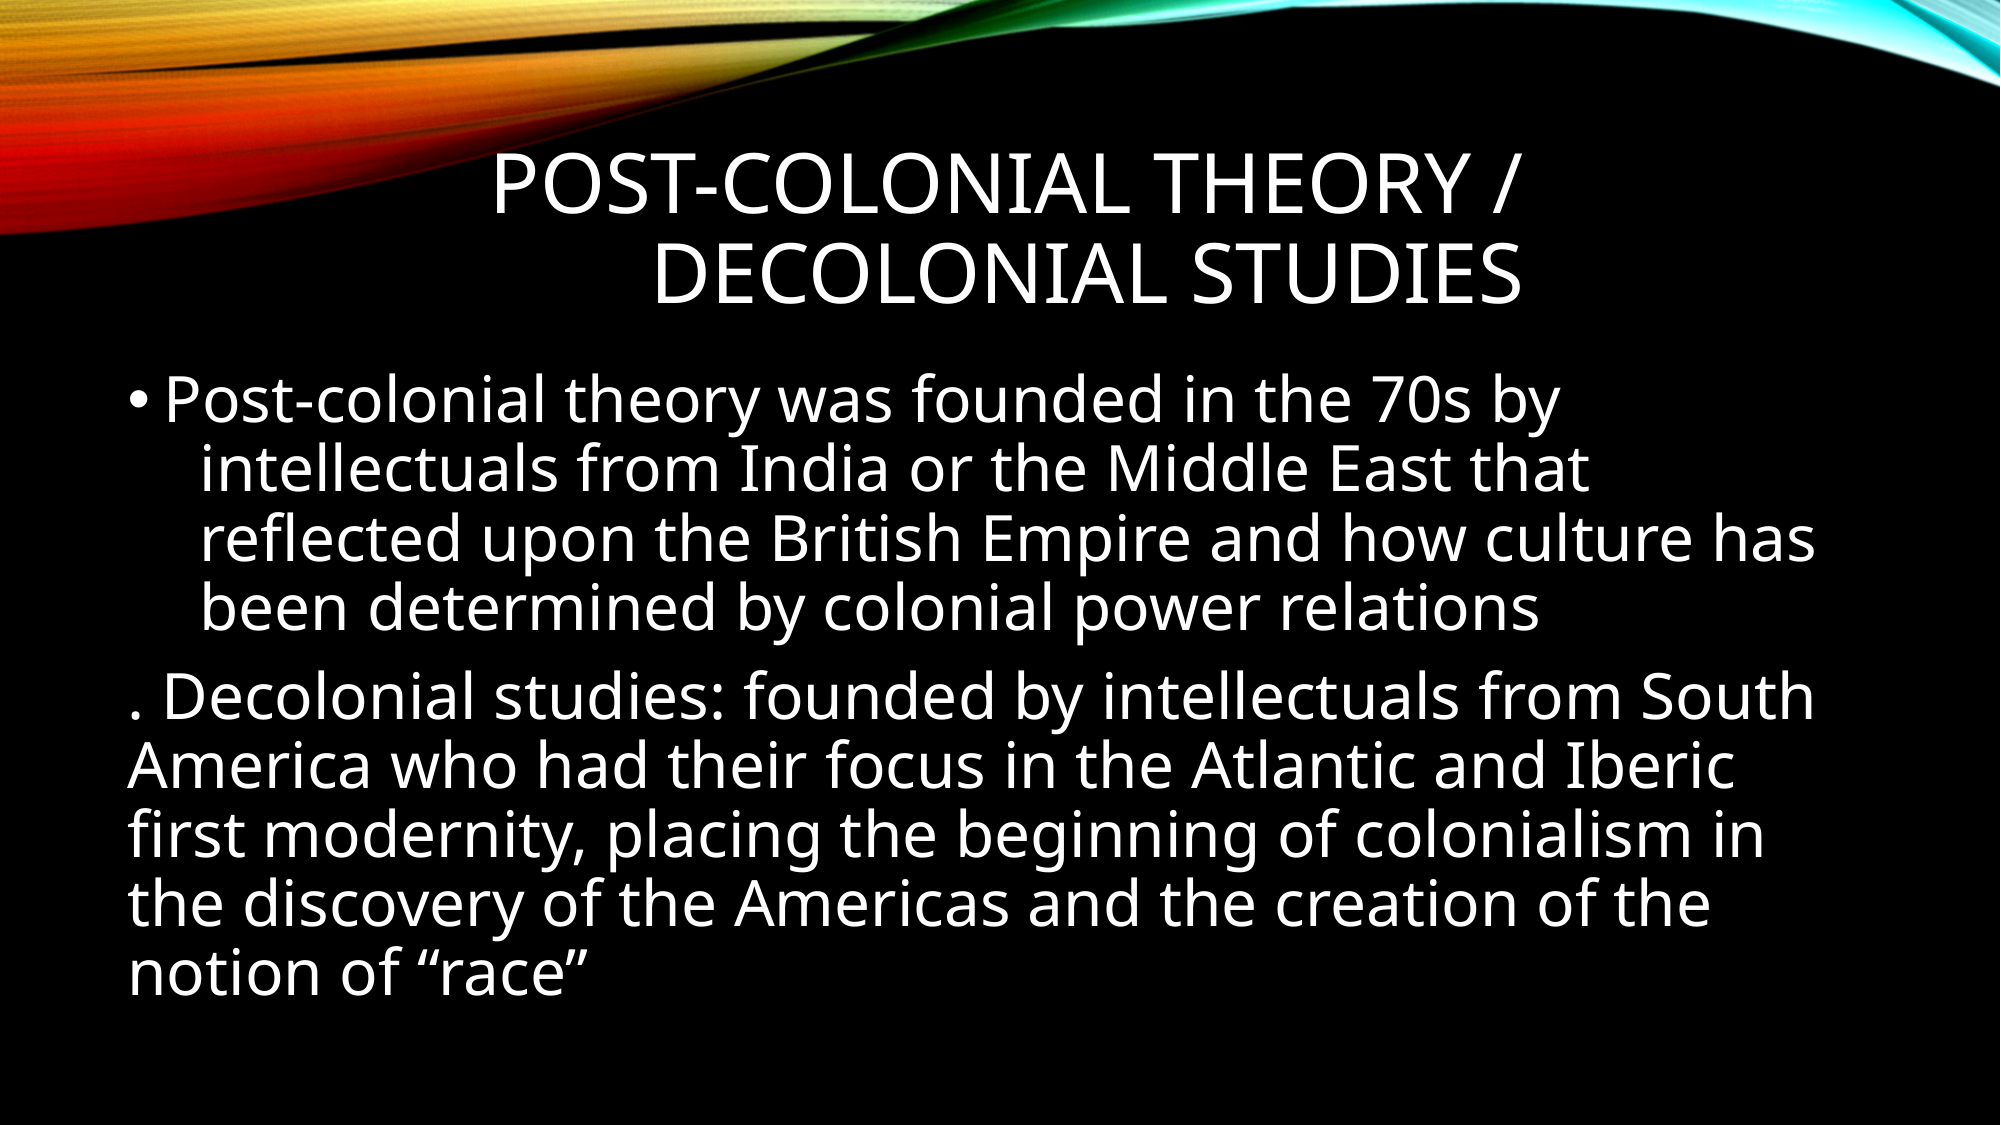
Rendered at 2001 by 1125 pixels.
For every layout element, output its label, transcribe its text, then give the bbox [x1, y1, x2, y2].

title Post-Colonial Theory / DECOLONIAL STUDIES [474, 125, 1888, 338]
list Post-colonial theory was founded in the 70s by intellectuals from India or the Middle East that reflected upon the British Empire and how culture has been determined by colonial power relations . Decolonial studies: founded by intellectuals from South America who had their focus in the Atlantic and Iberic first modernity, placing the beginning of colonialism in the discovery of the Americas and the creation of the notion of “race” [112, 360, 1888, 1021]
